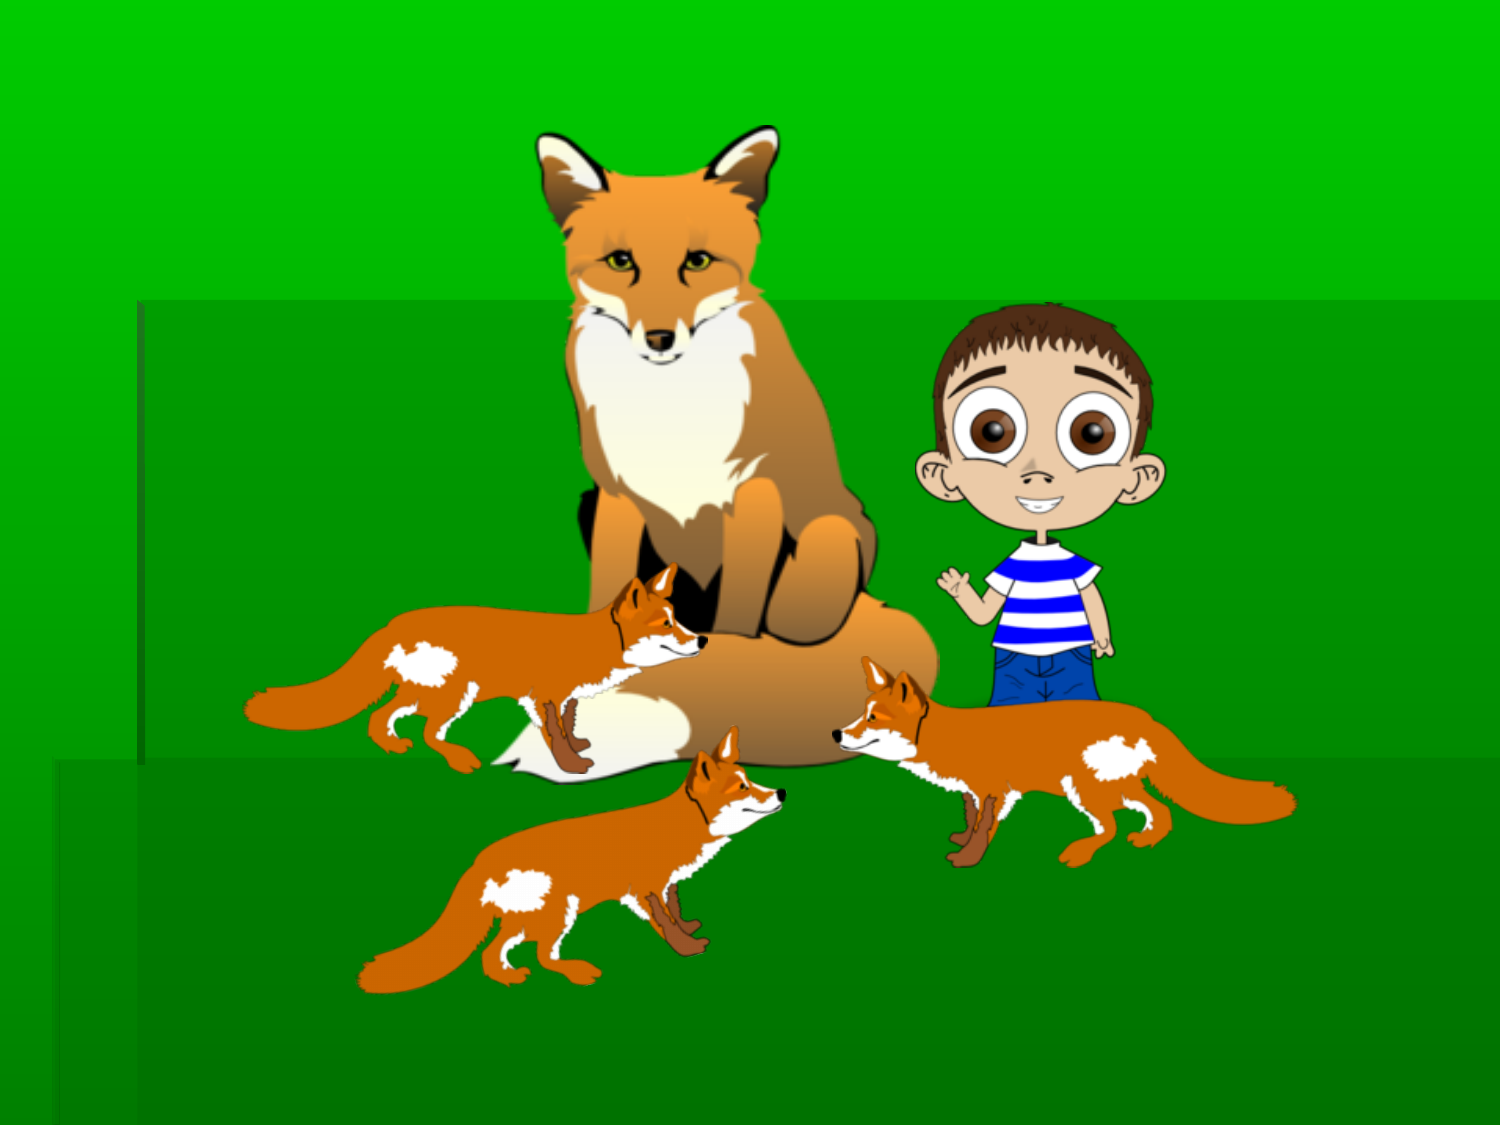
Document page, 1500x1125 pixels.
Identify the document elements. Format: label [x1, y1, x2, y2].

picture [242, 125, 1299, 1045]
